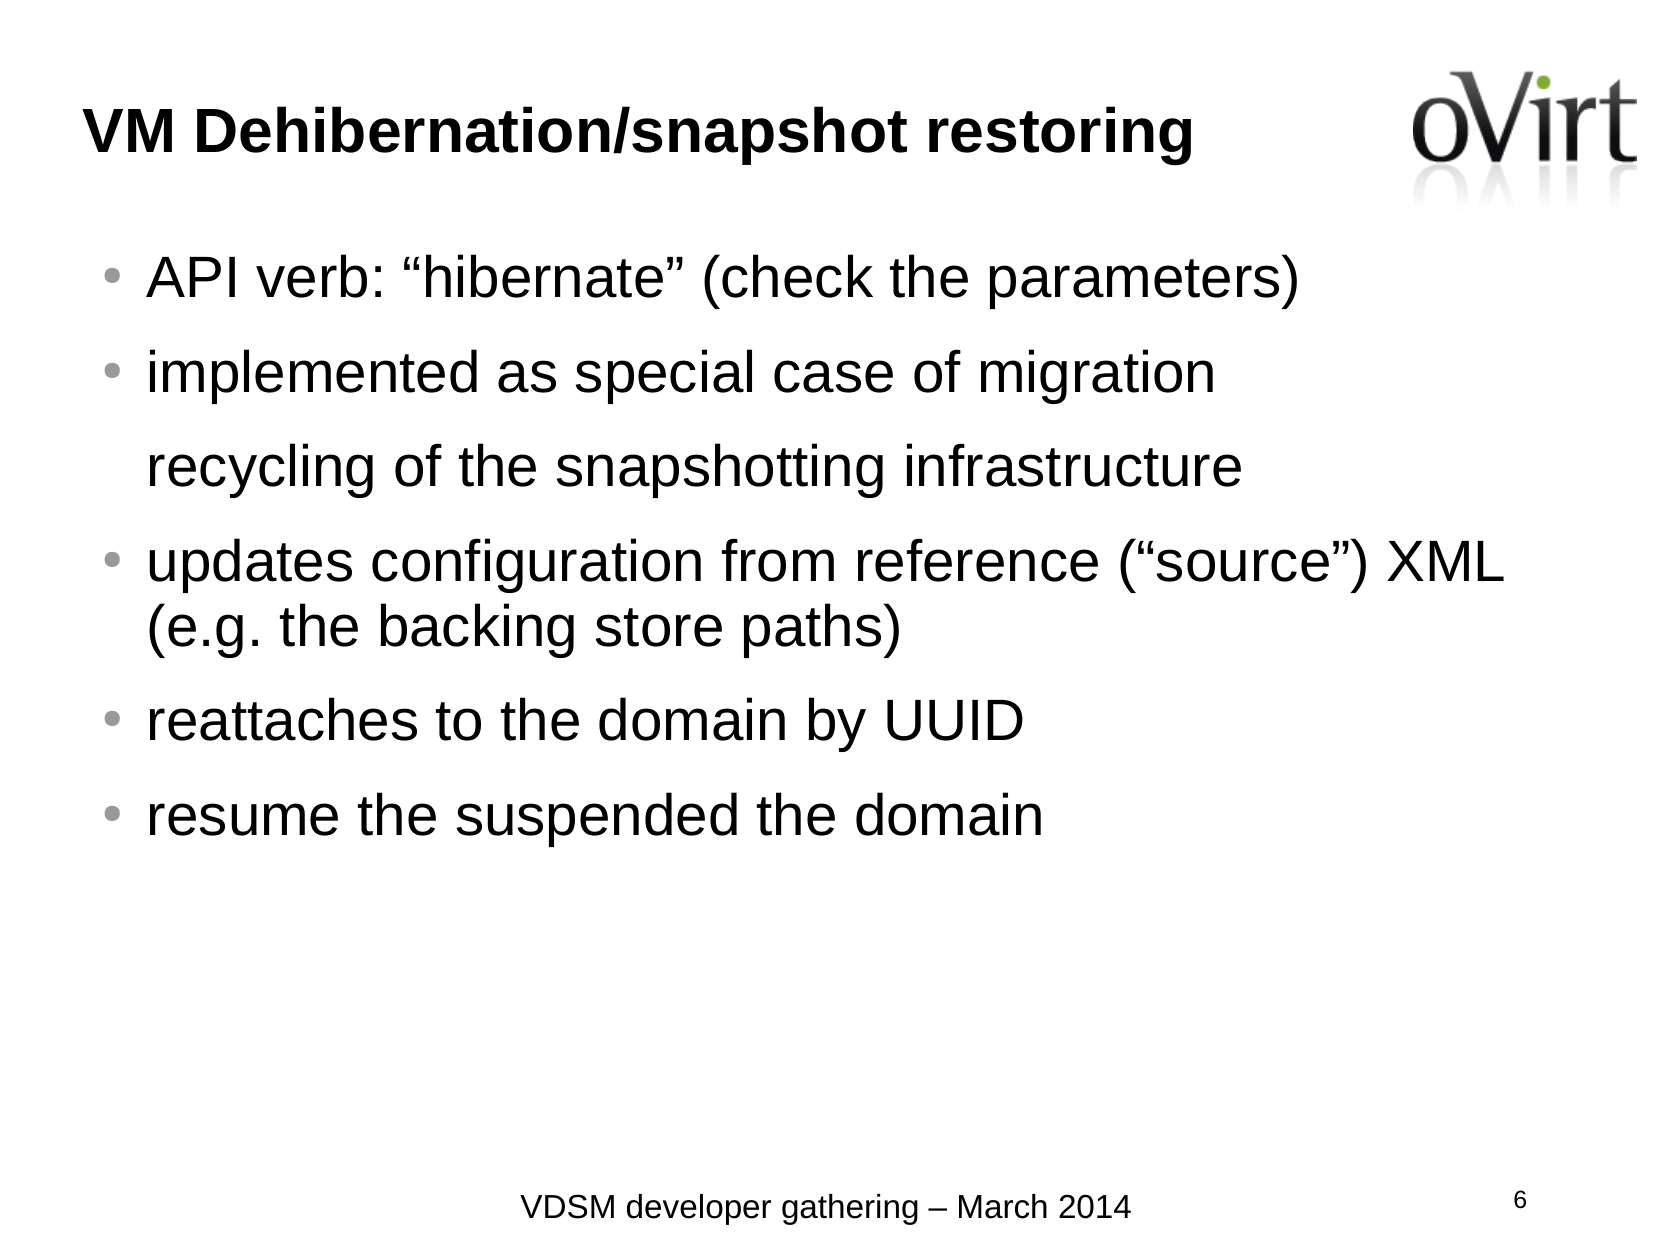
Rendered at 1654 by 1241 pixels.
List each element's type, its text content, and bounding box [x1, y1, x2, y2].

picture [1413, 63, 1637, 212]
title VM Dehibernation/snapshot restoring [82, 37, 1303, 226]
list API verb: “hibernate” (check the parameters) implemented as special case of migration recycling of the snapshotting infrastructure updates configuration from reference (“source”) XML (e.g. the backing store paths) reattaches to the domain by UUID resume the suspended the domain [86, 244, 1576, 1039]
